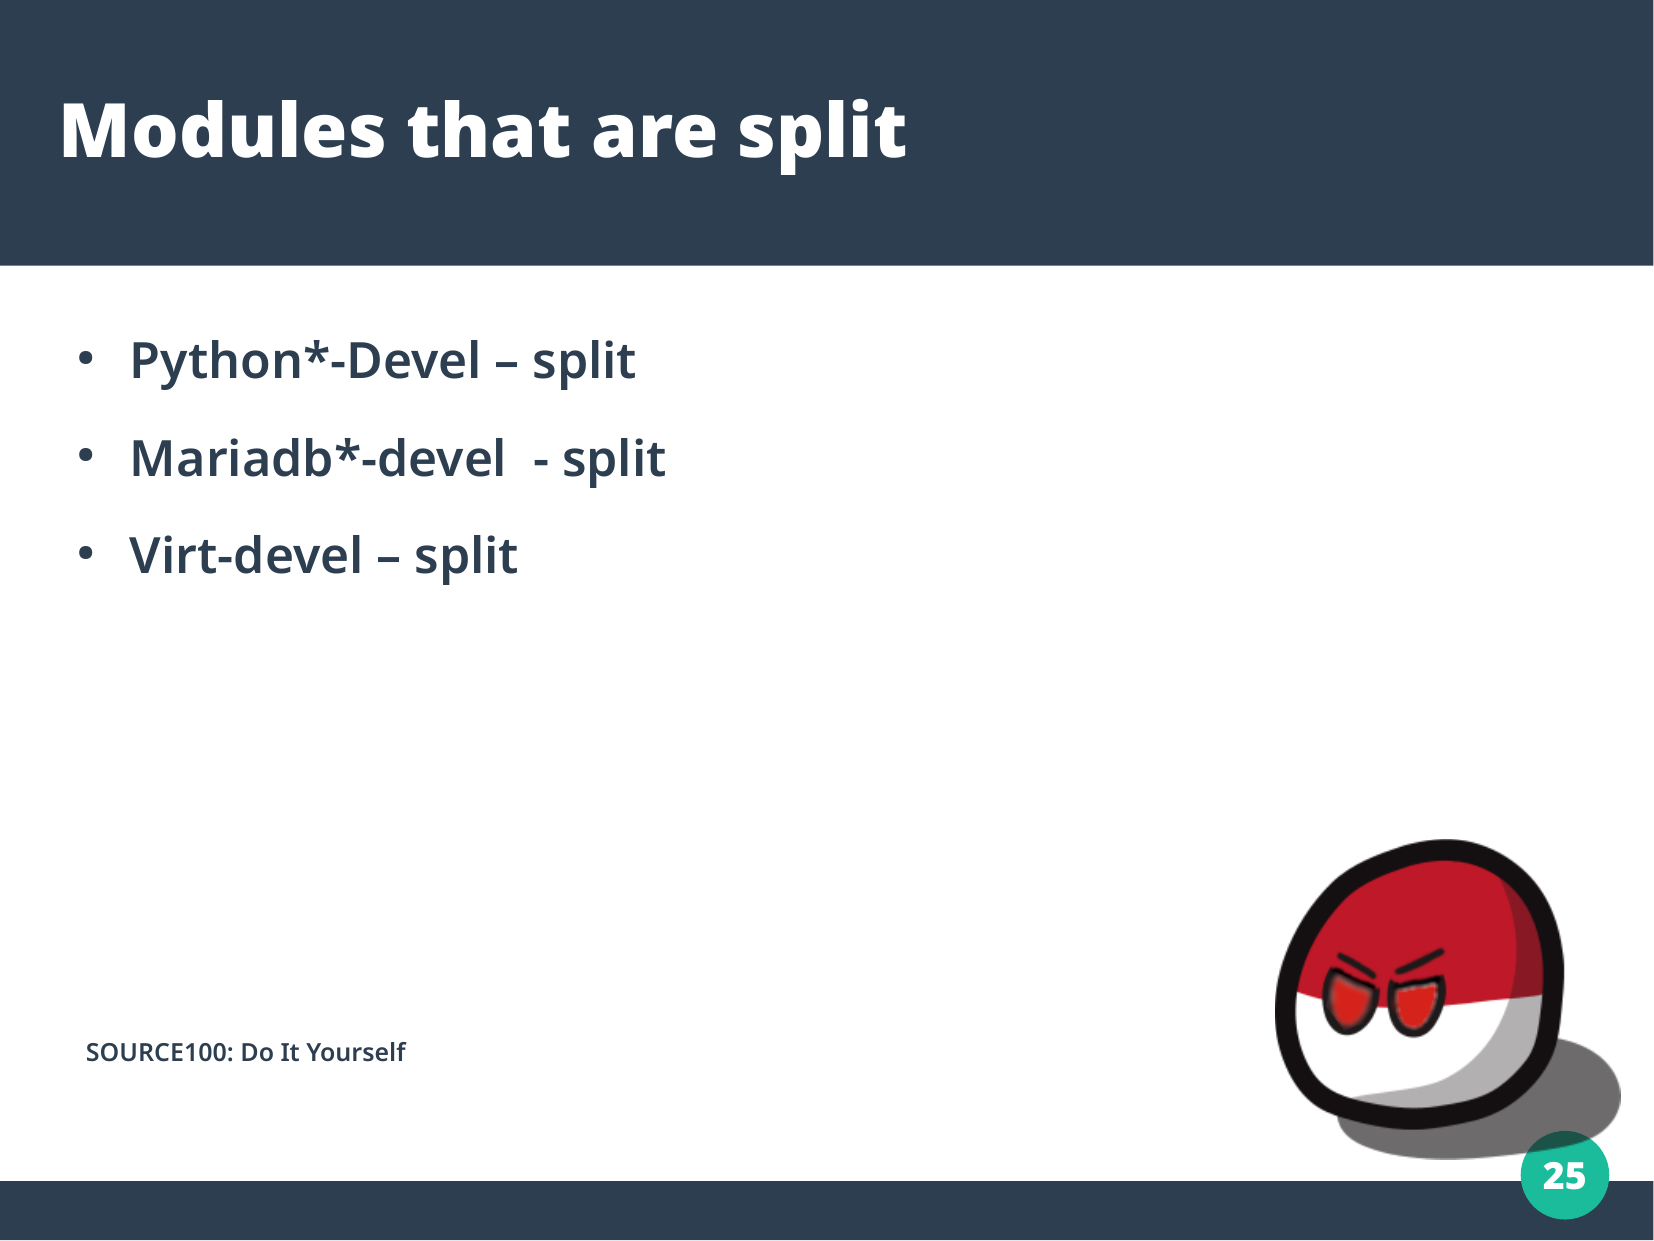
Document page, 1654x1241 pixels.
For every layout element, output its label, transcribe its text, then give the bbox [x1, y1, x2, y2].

title Modules that are split [59, 49, 1595, 207]
picture [1275, 839, 1621, 1160]
list SOURCE100: Do It Yourself [15, 1035, 1246, 1219]
list Python*-Devel – split Mariadb*-devel - split Virt-devel – split [59, 324, 1595, 991]
